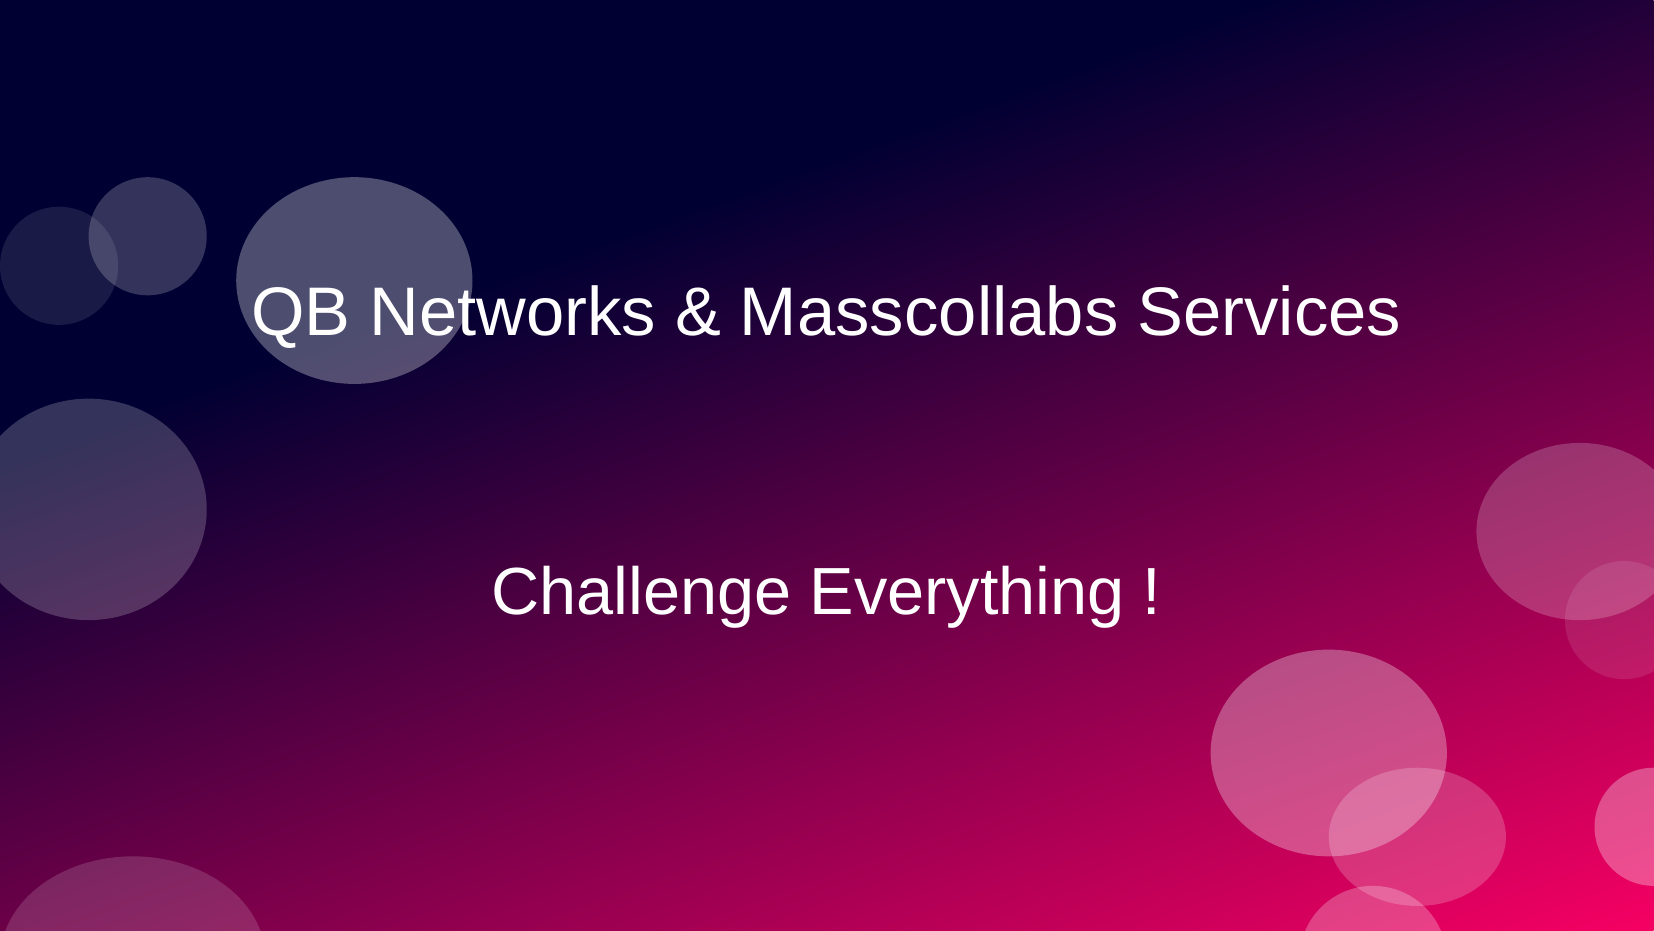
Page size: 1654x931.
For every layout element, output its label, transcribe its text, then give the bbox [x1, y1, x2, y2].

subtitle Challenge Everything ! [82, 425, 1571, 758]
title QB Networks & Masscollabs Services [82, 234, 1571, 390]
